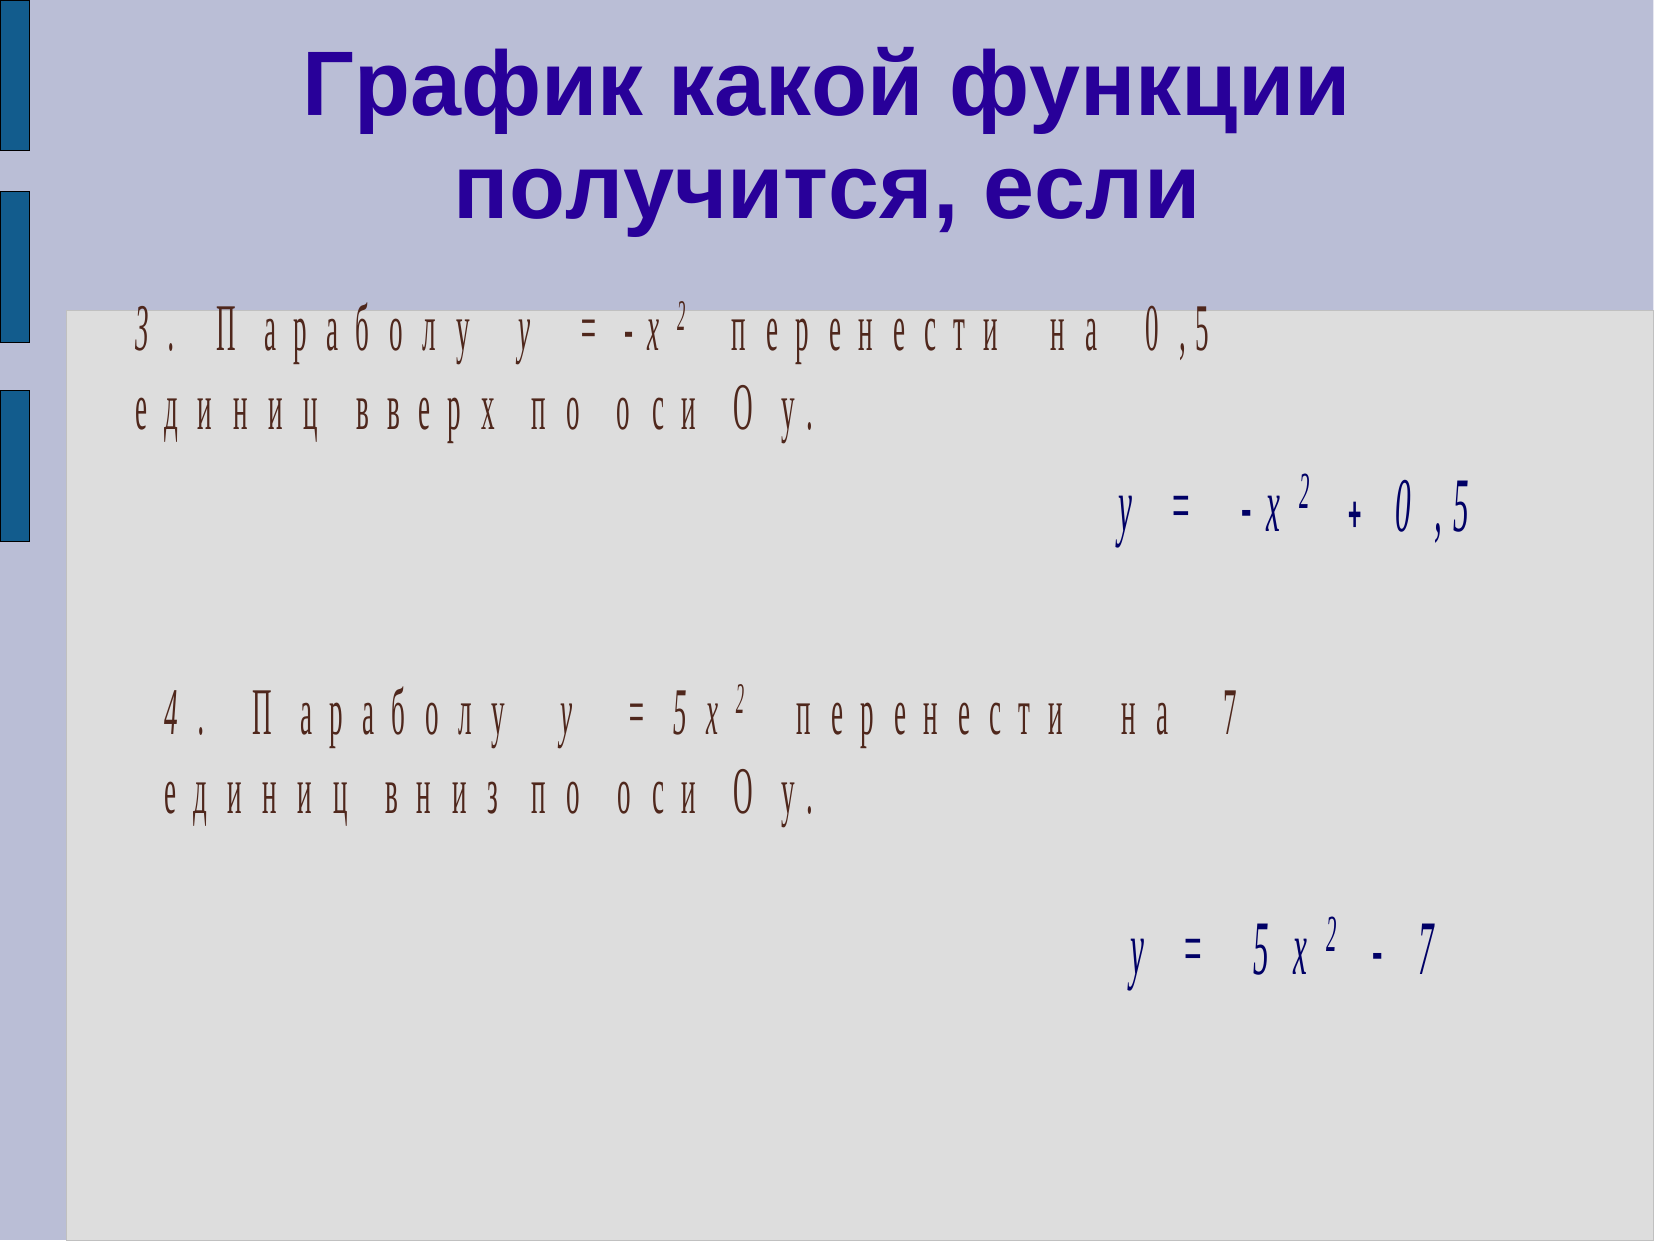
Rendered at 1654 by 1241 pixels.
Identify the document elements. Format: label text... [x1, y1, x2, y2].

picture [94, 265, 1565, 562]
picture [1033, 876, 1553, 1004]
title График какой функции получится, если [121, 32, 1534, 238]
picture [123, 649, 1300, 842]
